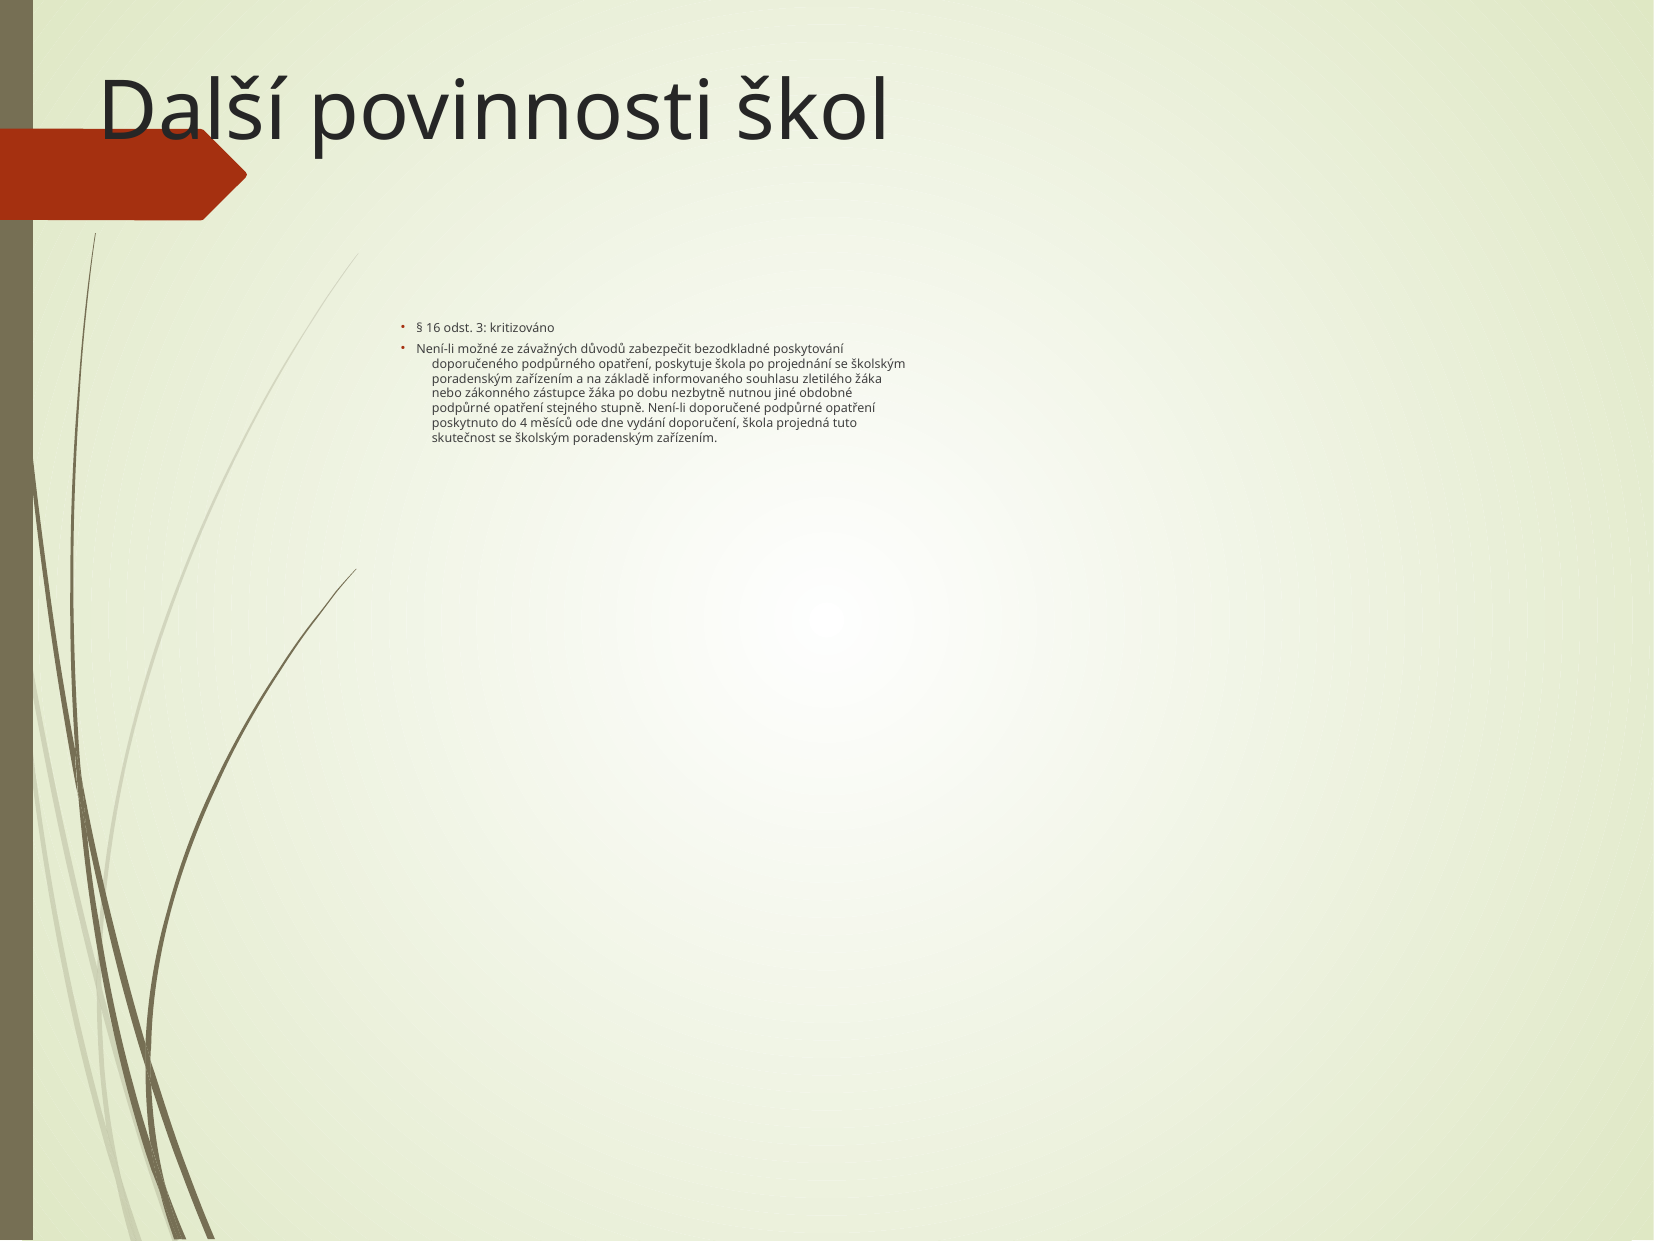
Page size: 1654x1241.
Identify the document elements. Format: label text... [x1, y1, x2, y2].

list § 16 odst. 3: kritizováno Není-li možné ze závažných důvodů zabezpečit bezodkladné poskytování doporučeného podpůrného opatření, poskytuje škola po projednání se školským poradenským zařízením a na základě informovaného souhlasu zletilého žáka nebo zákonného zástupce žáka po dobu nezbytně nutnou jiné obdobné podpůrné opatření stejného stupně. Není-li doporučené podpůrné opatření poskytnuto do 4 měsíců ode dne vydání doporučení, škola projedná tuto skutečnost se školským poradenským zařízením. [0, 290, 1489, 1010]
title Další povinnosti škol [0, 49, 1489, 257]
